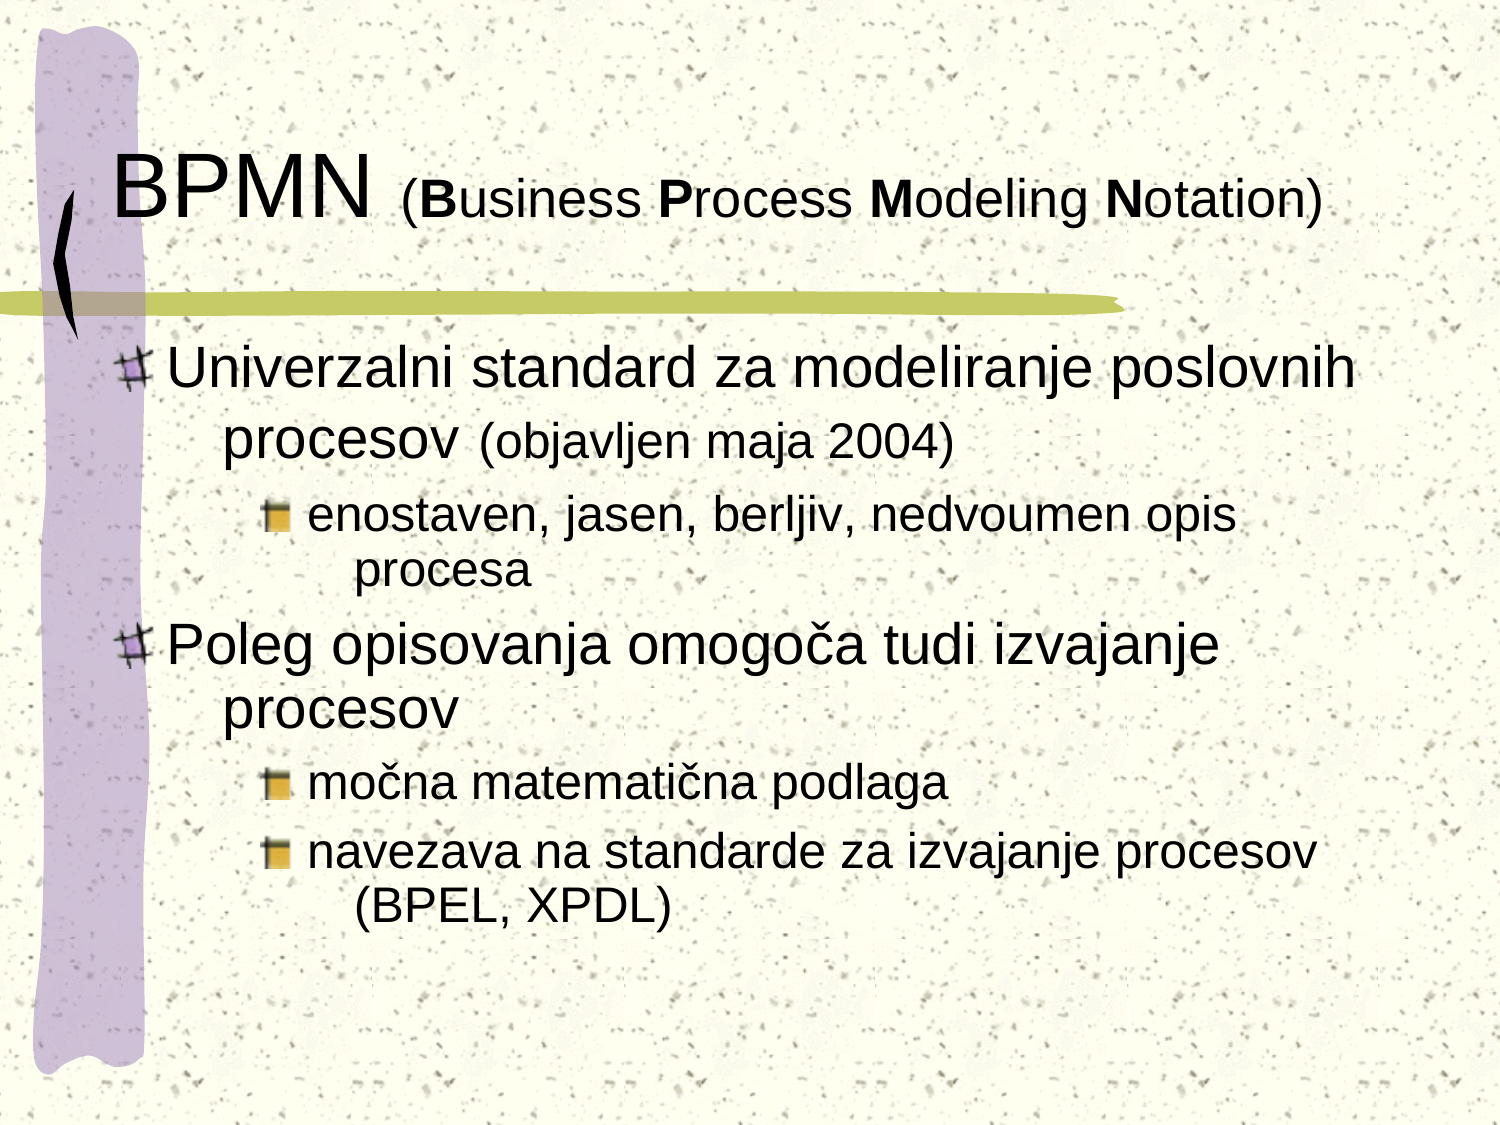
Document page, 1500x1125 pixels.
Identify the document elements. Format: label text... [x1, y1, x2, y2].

list Univerzalni standard za modeliranje poslovnih procesov (objavljen maja 2004) enostaven, jasen, berljiv, nedvoumen opis procesa Poleg opisovanja omogoča tudi izvajanje procesov močna matematična podlaga navezava na standarde za izvajanje procesov (BPEL, XPDL) [110, 336, 1392, 1046]
picture [0, 0, 1500, 1125]
title BPMN (Business Process Modeling Notation) [110, 93, 1392, 282]
